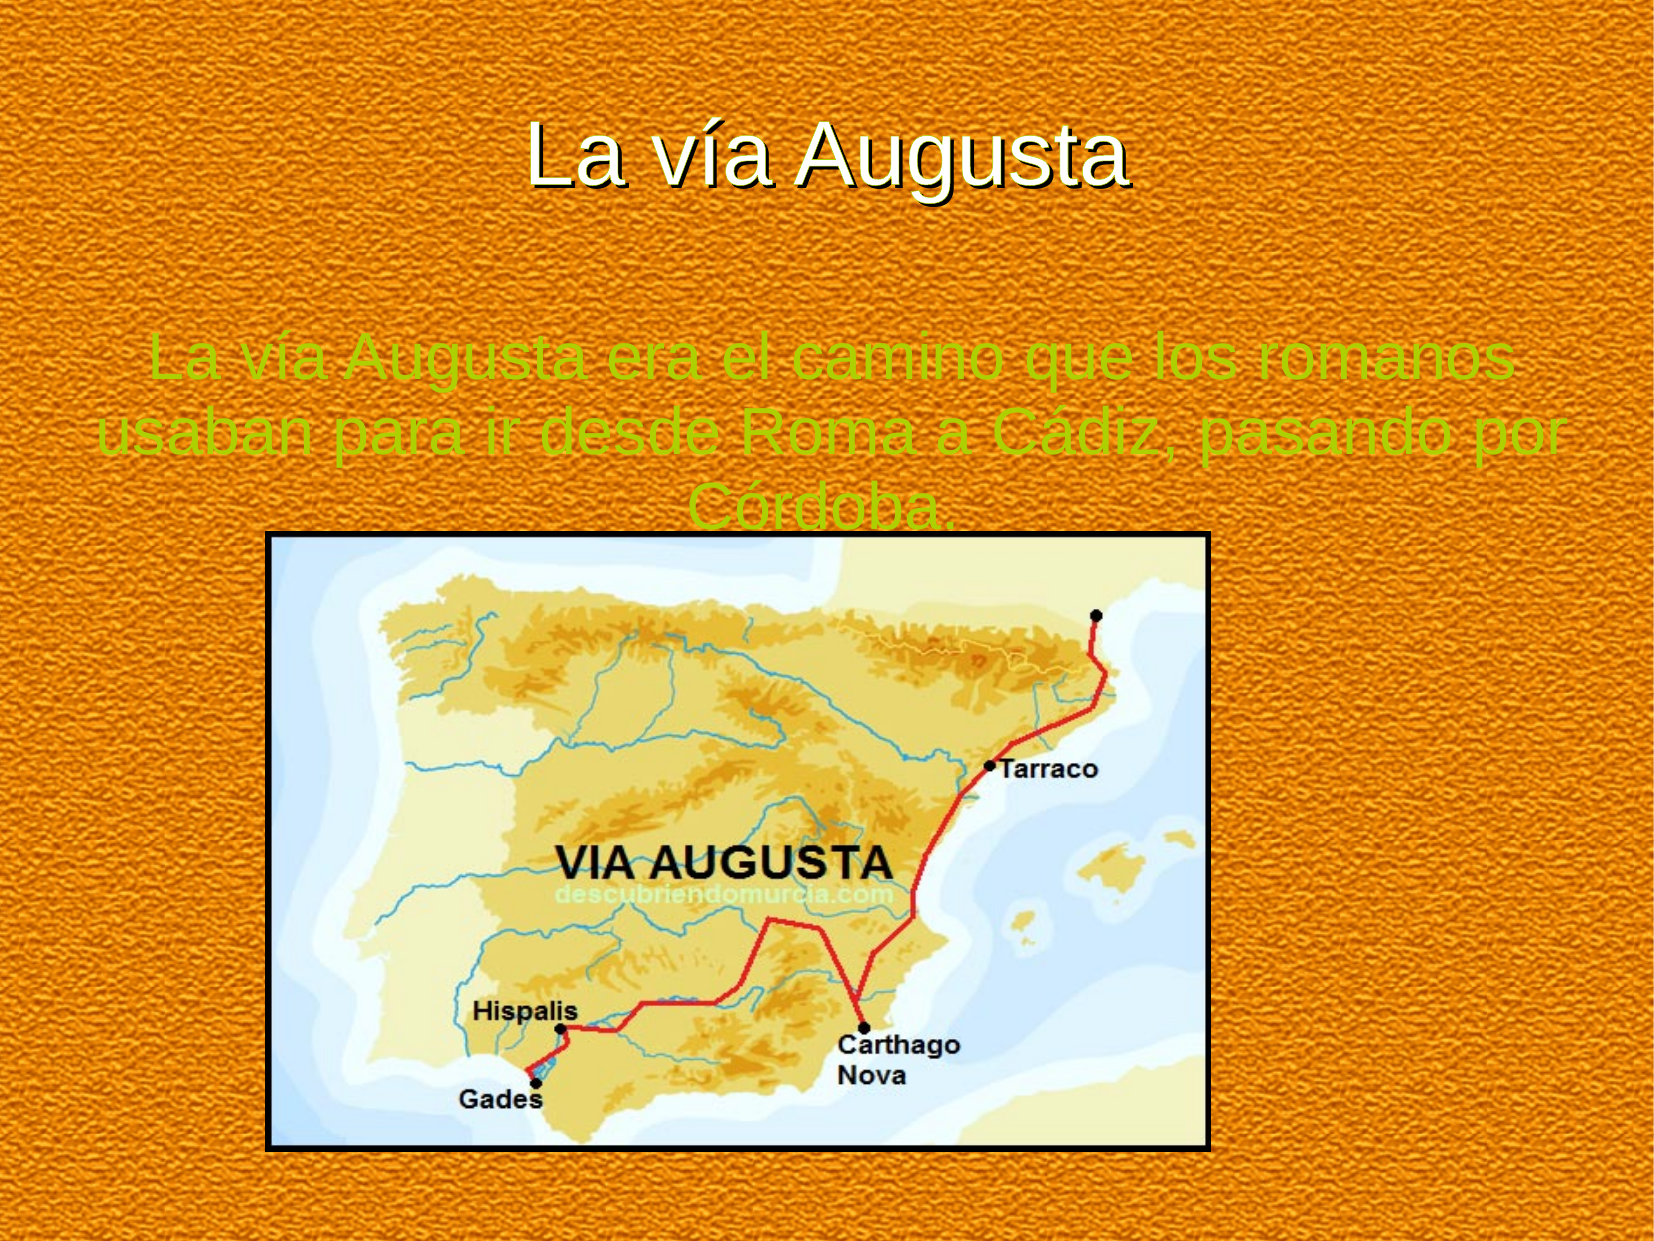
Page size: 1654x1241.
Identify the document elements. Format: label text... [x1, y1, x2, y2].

title La vía Augusta [82, 56, 88, 250]
picture [0, 0, 1654, 1241]
subtitle La vía Augusta era el camino que los romanos usaban para ir desde Roma a Cádiz, pasando por Córdoba. [88, 29, 1577, 834]
